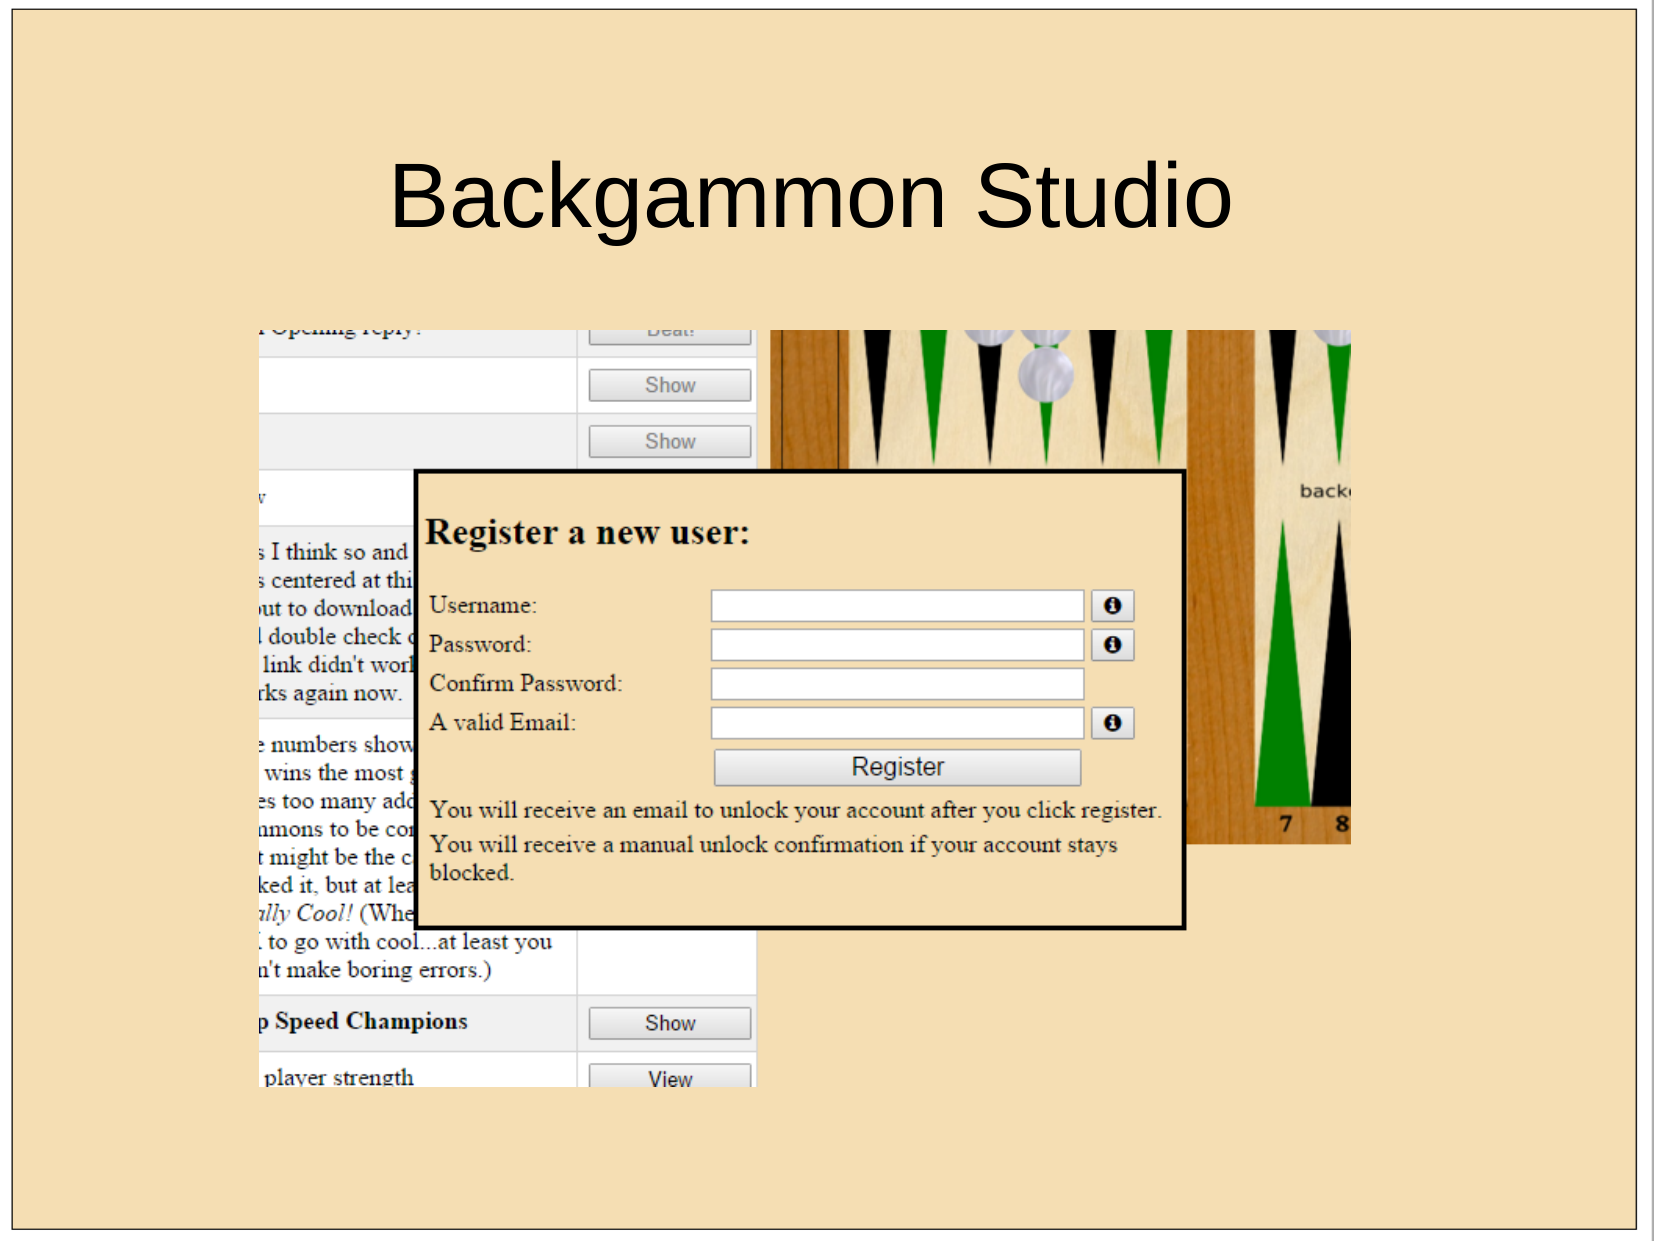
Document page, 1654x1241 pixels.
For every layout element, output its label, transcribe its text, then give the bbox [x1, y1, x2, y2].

title Backgammon Studio [118, 112, 1506, 281]
picture [0, 0, 1654, 1241]
